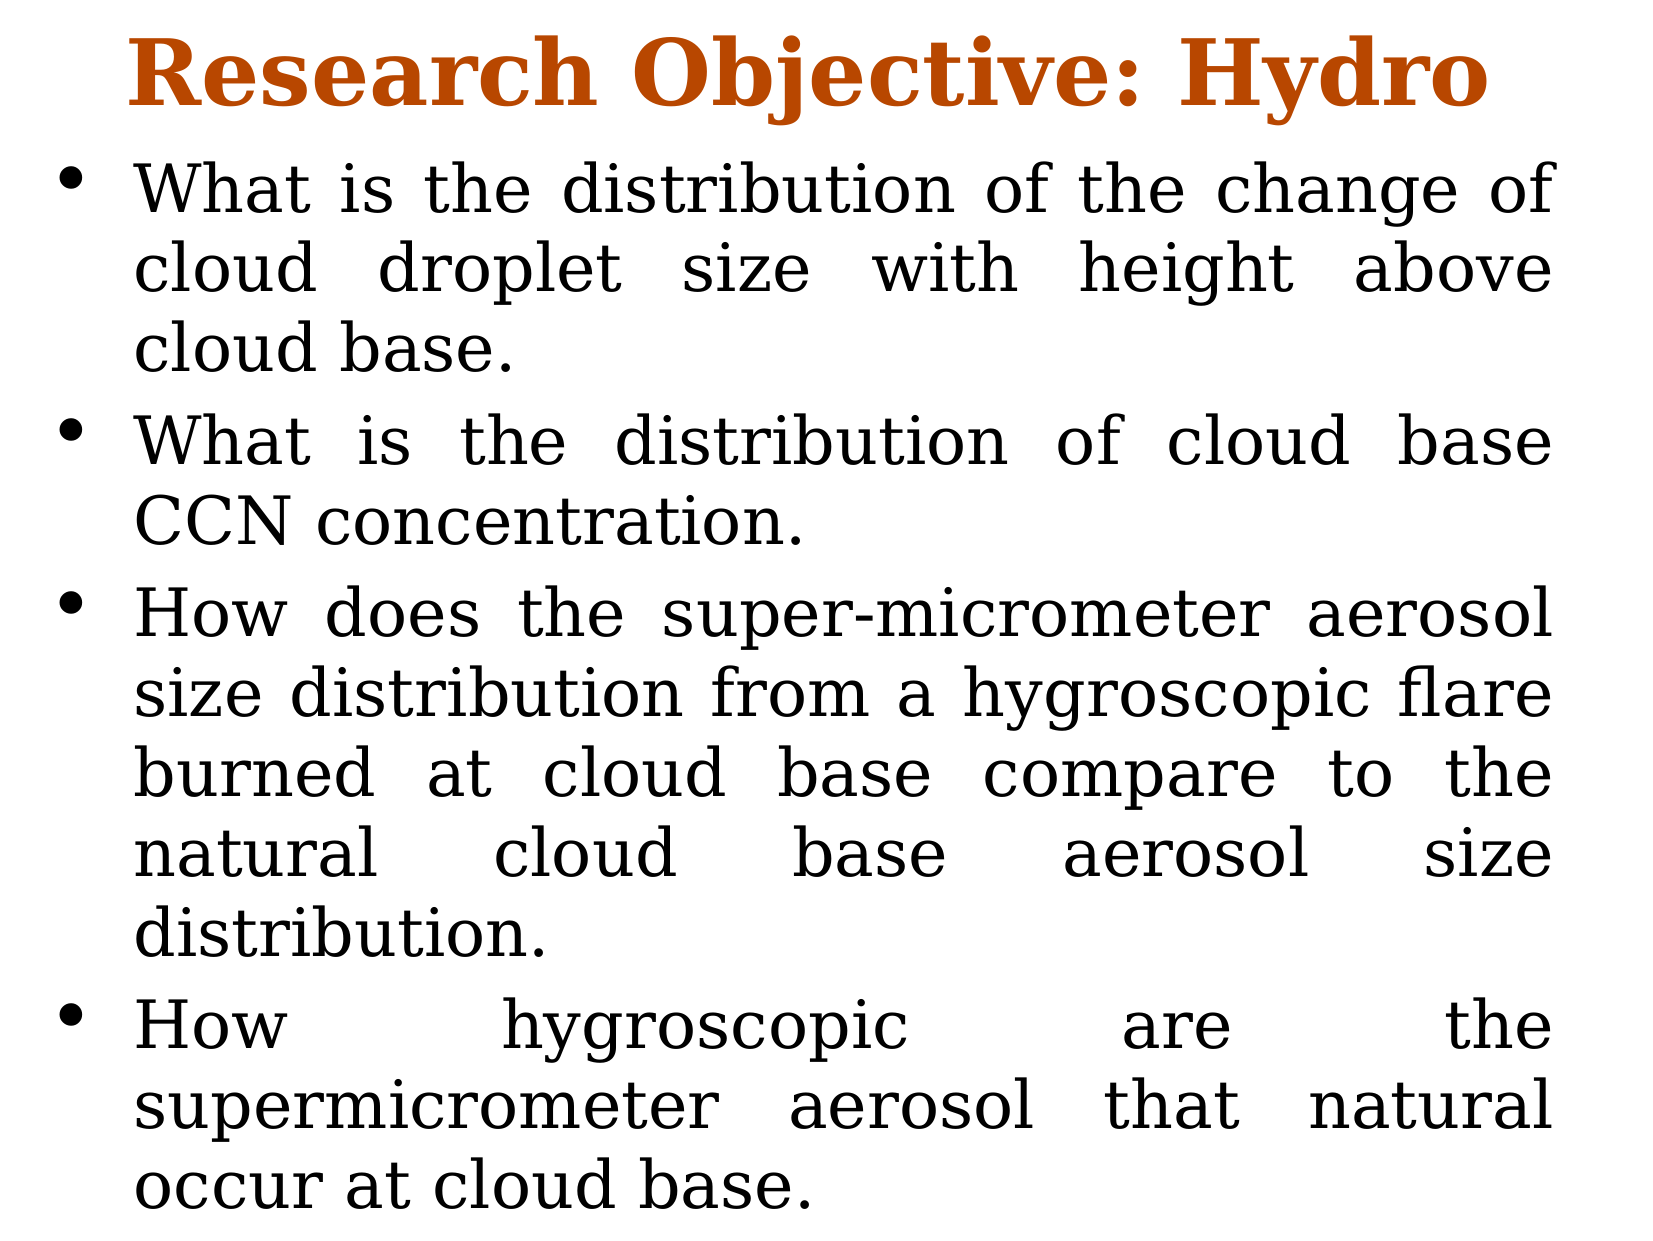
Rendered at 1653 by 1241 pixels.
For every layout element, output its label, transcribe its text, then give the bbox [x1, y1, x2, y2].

text_box Research Objective: Hydro [0, 19, 1650, 132]
text_box What is the distribution of the change of cloud droplet size with height above cloud base. What is the distribution of cloud base CCN concentration. How does the super-micrometer aerosol size distribution from a hygroscopic flare burned at cloud base compare to the natural cloud base aerosol size distribution. How hygroscopic are the supermicrometer aerosol that natural occur at cloud base. [45, 137, 1570, 1241]
